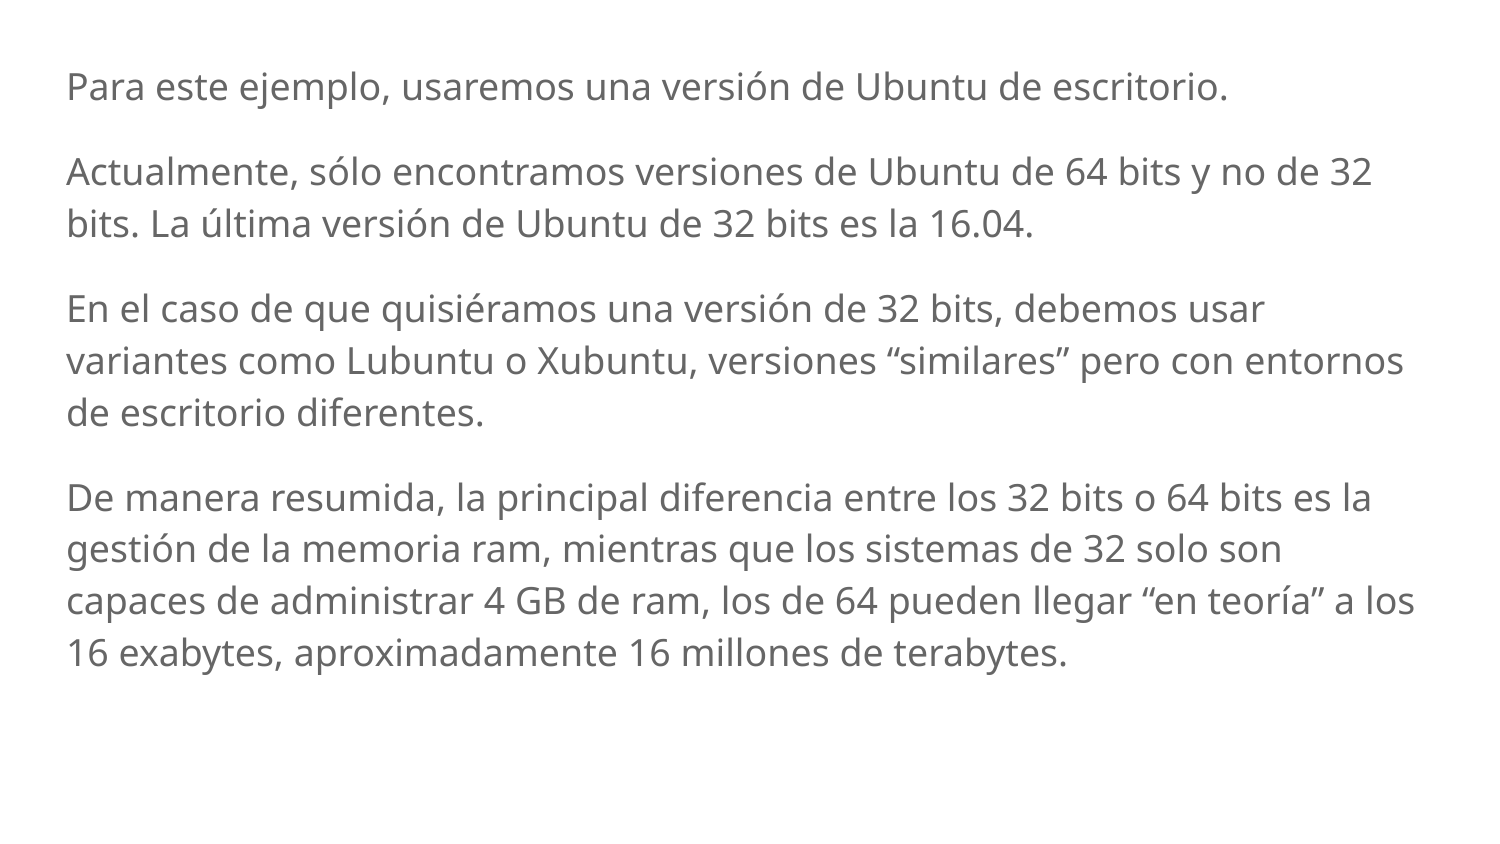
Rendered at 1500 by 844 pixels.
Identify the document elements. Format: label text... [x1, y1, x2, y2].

list Para este ejemplo, usaremos una versión de Ubuntu de escritorio. Actualmente, sólo encontramos versiones de Ubuntu de 64 bits y no de 32 bits. La última versión de Ubuntu de 32 bits es la 16.04. En el caso de que quisiéramos una versión de 32 bits, debemos usar variantes como Lubuntu o Xubuntu, versiones “similares” pero con entornos de escritorio diferentes. De manera resumida, la principal diferencia entre los 32 bits o 64 bits es la gestión de la memoria ram, mientras que los sistemas de 32 solo son capaces de administrar 4 GB de ram, los de 64 pueden llegar “en teoría” a los 16 exabytes, aproximadamente 16 millones de terabytes. [51, 41, 1449, 750]
